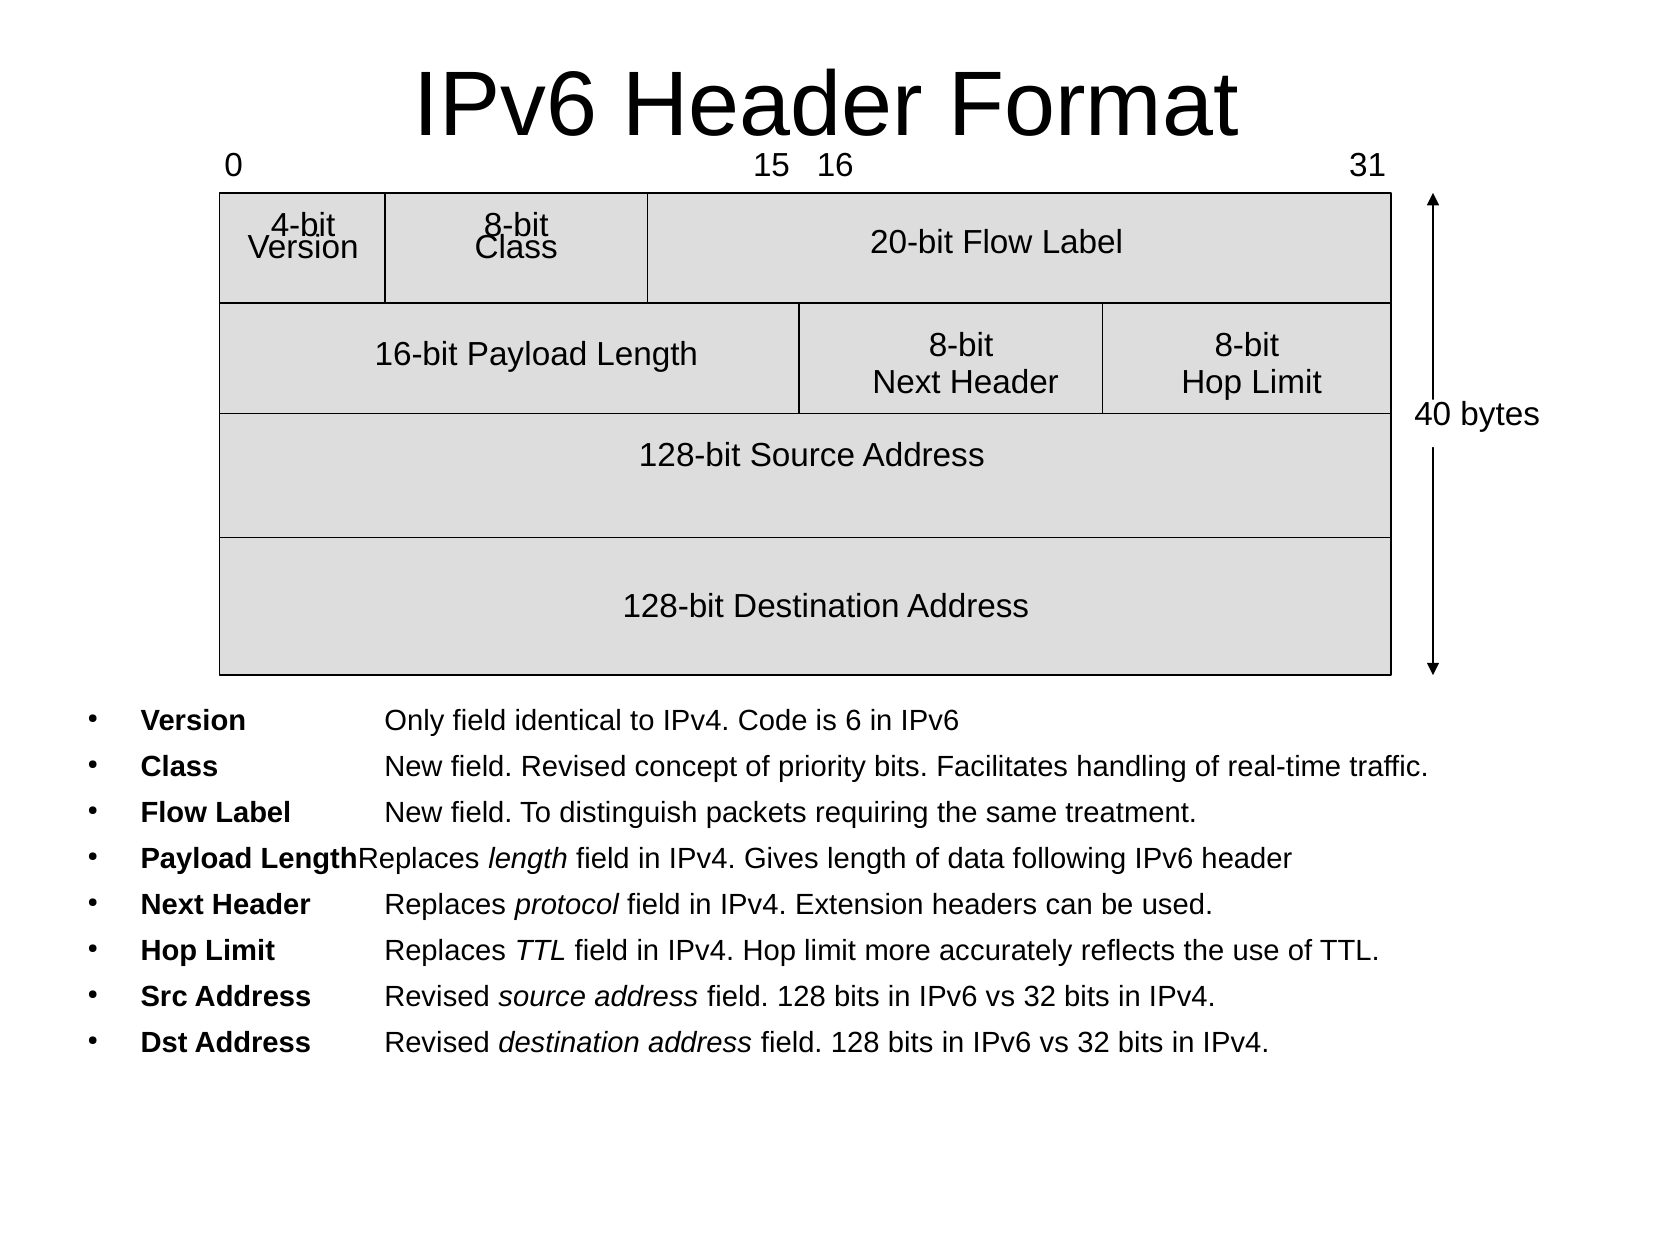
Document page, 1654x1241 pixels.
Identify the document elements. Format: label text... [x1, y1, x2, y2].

text_box 8-bit Class [453, 210, 579, 290]
text_box 8-bit Next Header [845, 318, 1086, 409]
text_box 4-bit Version [224, 210, 383, 290]
text_box [219, 193, 384, 302]
text_box 0 [206, 151, 261, 200]
text_box 16-bit Payload Length [302, 339, 771, 400]
text_box [1103, 304, 1391, 413]
text_box 15 [734, 151, 798, 192]
text_box 8-bit Hop Limit [1157, 318, 1346, 409]
text_box 128-bit Source Address [577, 440, 1047, 501]
text_box 16 [798, 151, 873, 192]
text_box [219, 538, 1391, 676]
text_box [219, 303, 798, 413]
title IPv6 Header Format [124, 35, 1530, 171]
text_box [648, 194, 1391, 302]
text_box [219, 414, 1391, 537]
text_box 31 [1330, 151, 1405, 200]
text_box [800, 304, 1102, 413]
text_box 20-bit Flow Label [840, 228, 1153, 277]
text_box 128-bit Destination Address [577, 592, 1075, 678]
list Version Only field identical to IPv4. Code is 6 in IPv6 Class New field. Revised concept of priority bits. Facilitates handling of real-time traffic. Flow Label New field. To distinguish packets requiring the same treatment. Payload LengthReplaces length field in IPv4. Gives length of data following IPv6 header Next Header Replaces protocol field in IPv4. Extension headers can be used. Hop Limit Replaces TTL field in IPv4. Hop limit more accurately reflects the use of TTL. Src Address Revised source address field. 128 bits in IPv6 vs 32 bits in IPv4. Dst Address Revised destination address field. 128 bits in IPv6 vs 32 bits in IPv4. [55, 702, 1613, 1211]
text_box 40 bytes [1391, 399, 1564, 448]
text_box [386, 194, 647, 302]
